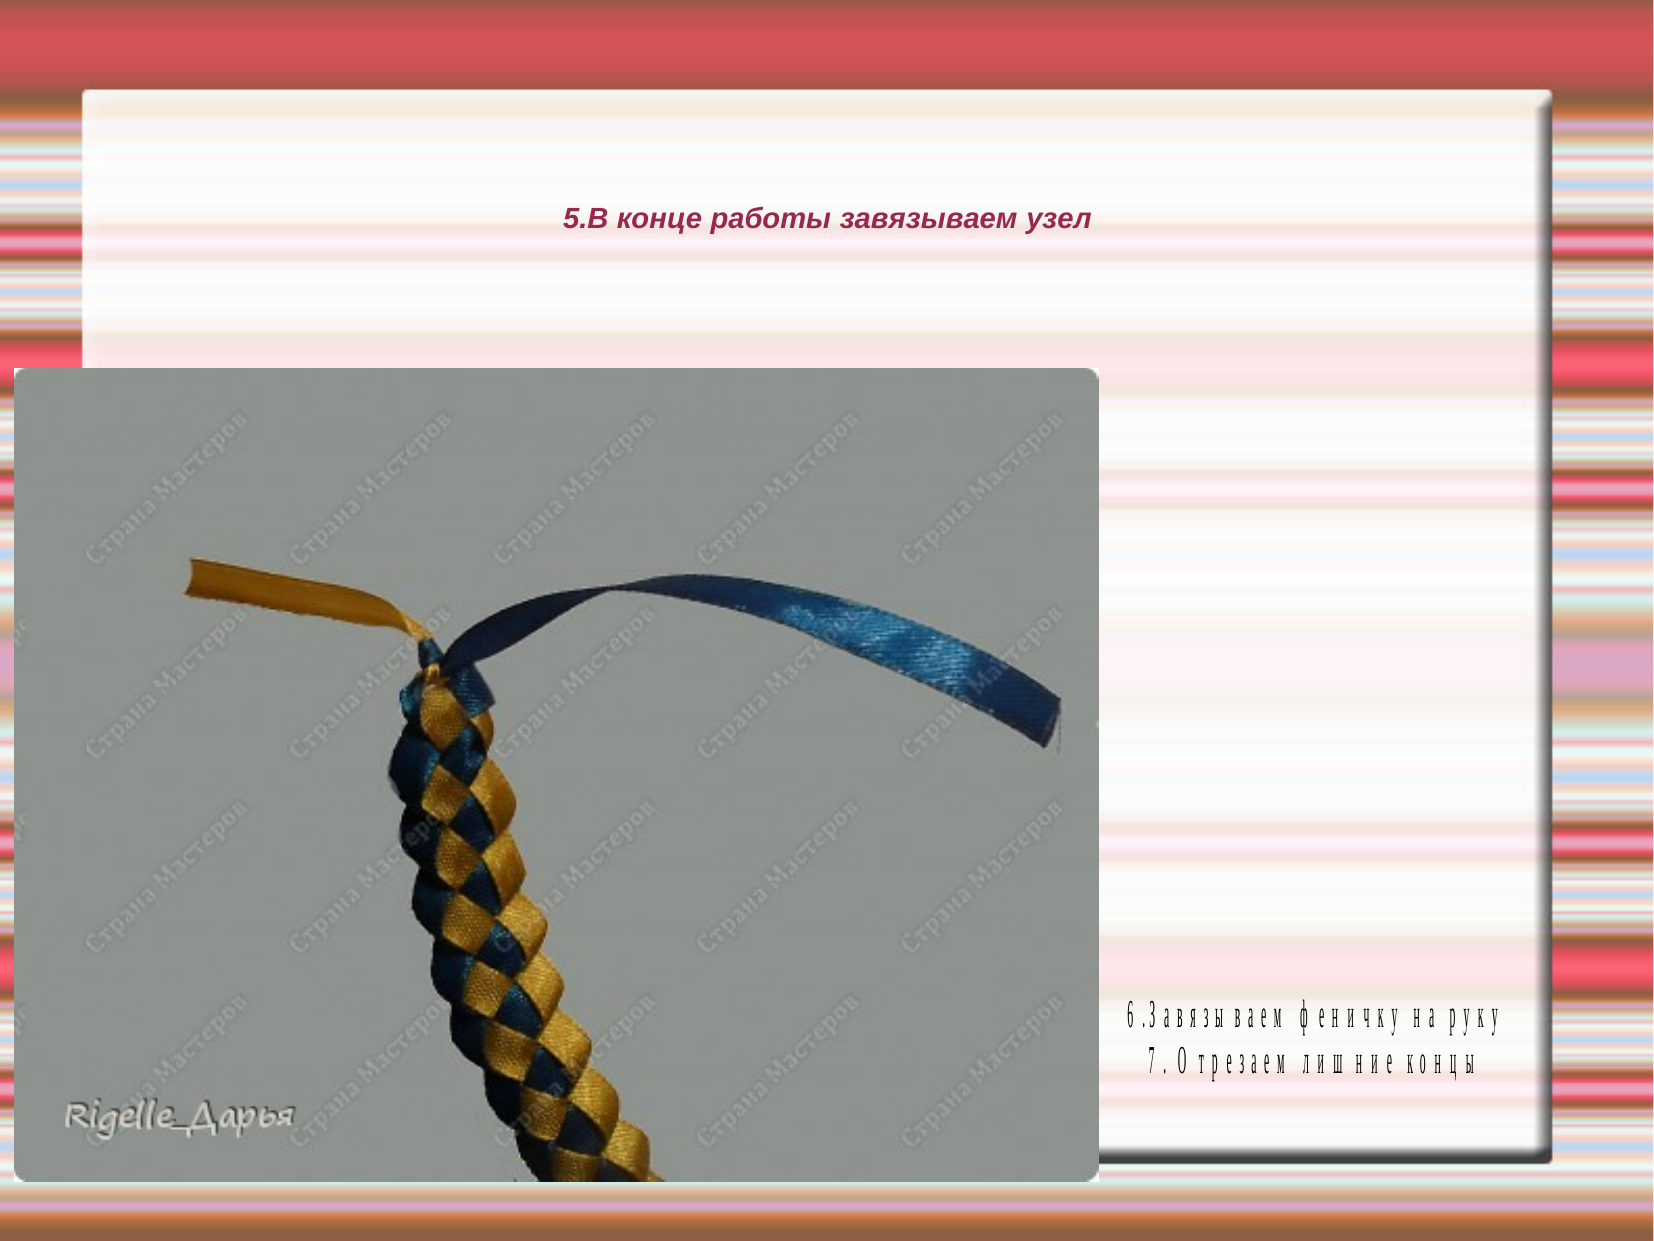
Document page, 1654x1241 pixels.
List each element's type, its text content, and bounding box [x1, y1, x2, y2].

picture [0, 0, 1654, 1241]
title 5.В конце работы завязываем узел [121, 114, 1534, 322]
